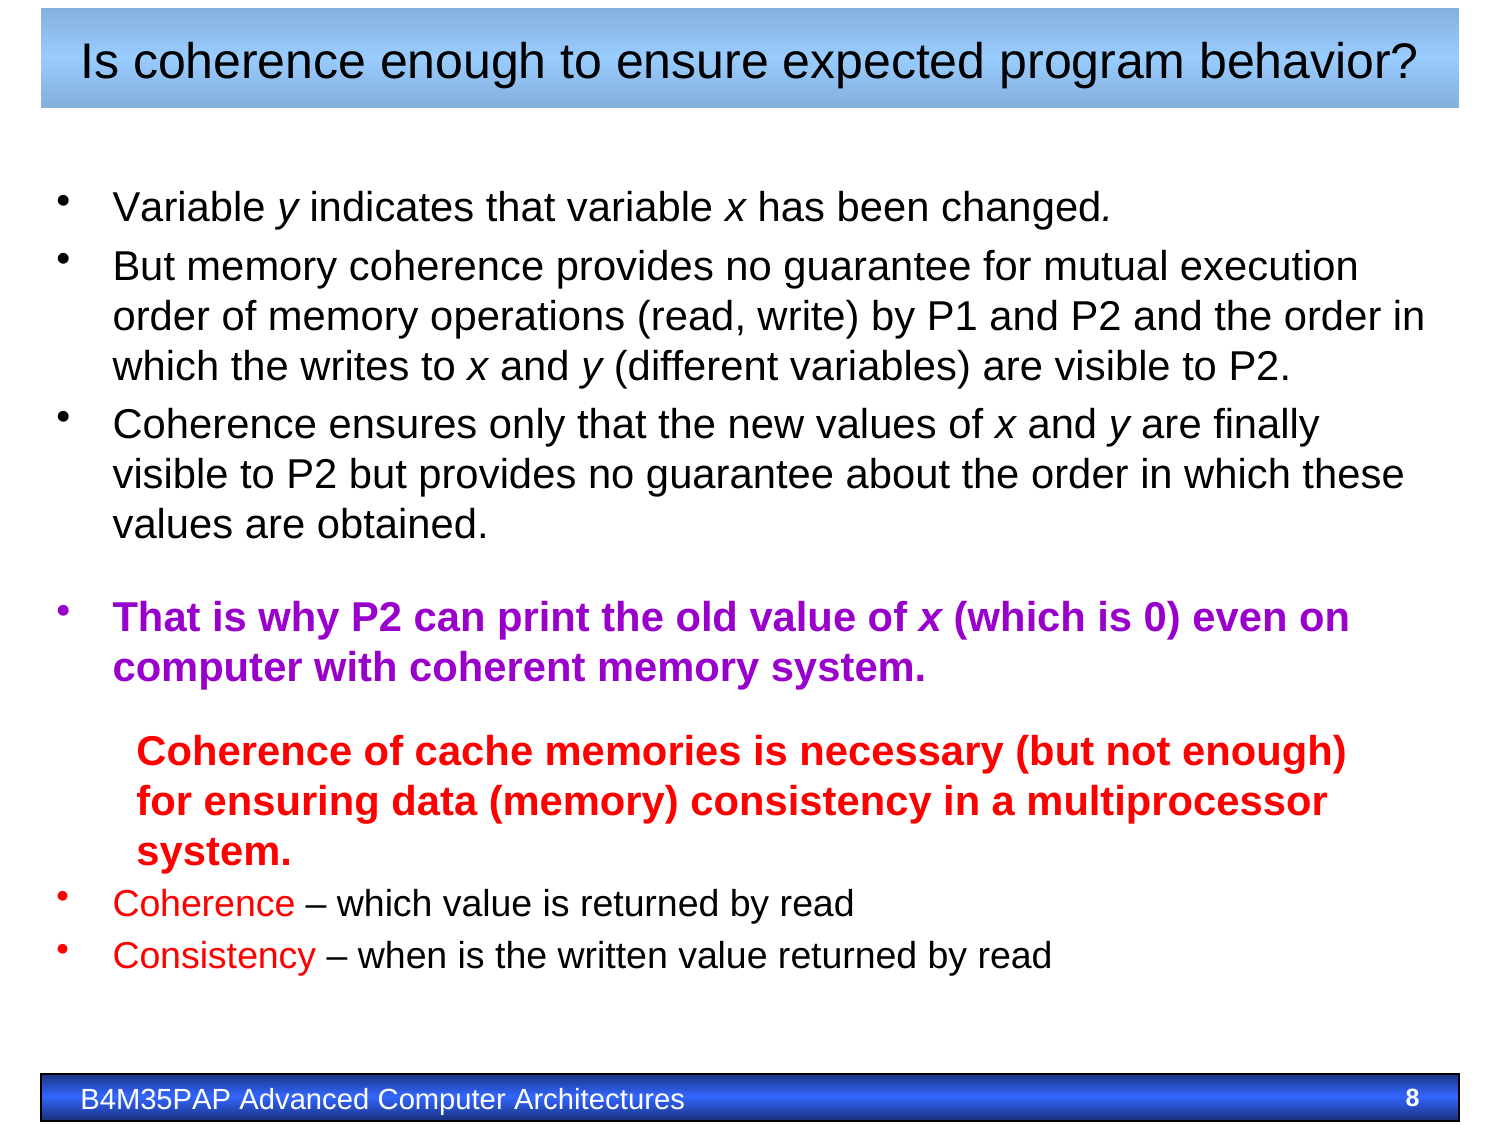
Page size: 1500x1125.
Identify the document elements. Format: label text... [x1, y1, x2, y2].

title Is coherence enough to ensure expected program behavior? [41, 8, 1459, 108]
list Variable y indicates that variable x has been changed. But memory coherence provides no guarantee for mutual execution order of memory operations (read, write) by P1 and P2 and the order in which the writes to x and y (different variables) are visible to P2. Coherence ensures only that the new values of x and y are finally visible to P2 but provides no guarantee about the order in which these values are obtained. That is why P2 can print the old value of x (which is 0) even on computer with coherent memory system. Coherence – which value is returned by read Consistency – when is the written value returned by read [41, 172, 1459, 705]
text_box Coherence of cache memories is necessary (but not enough) for ensuring data (memory) consistency in a multiprocessor system. [121, 716, 1399, 882]
